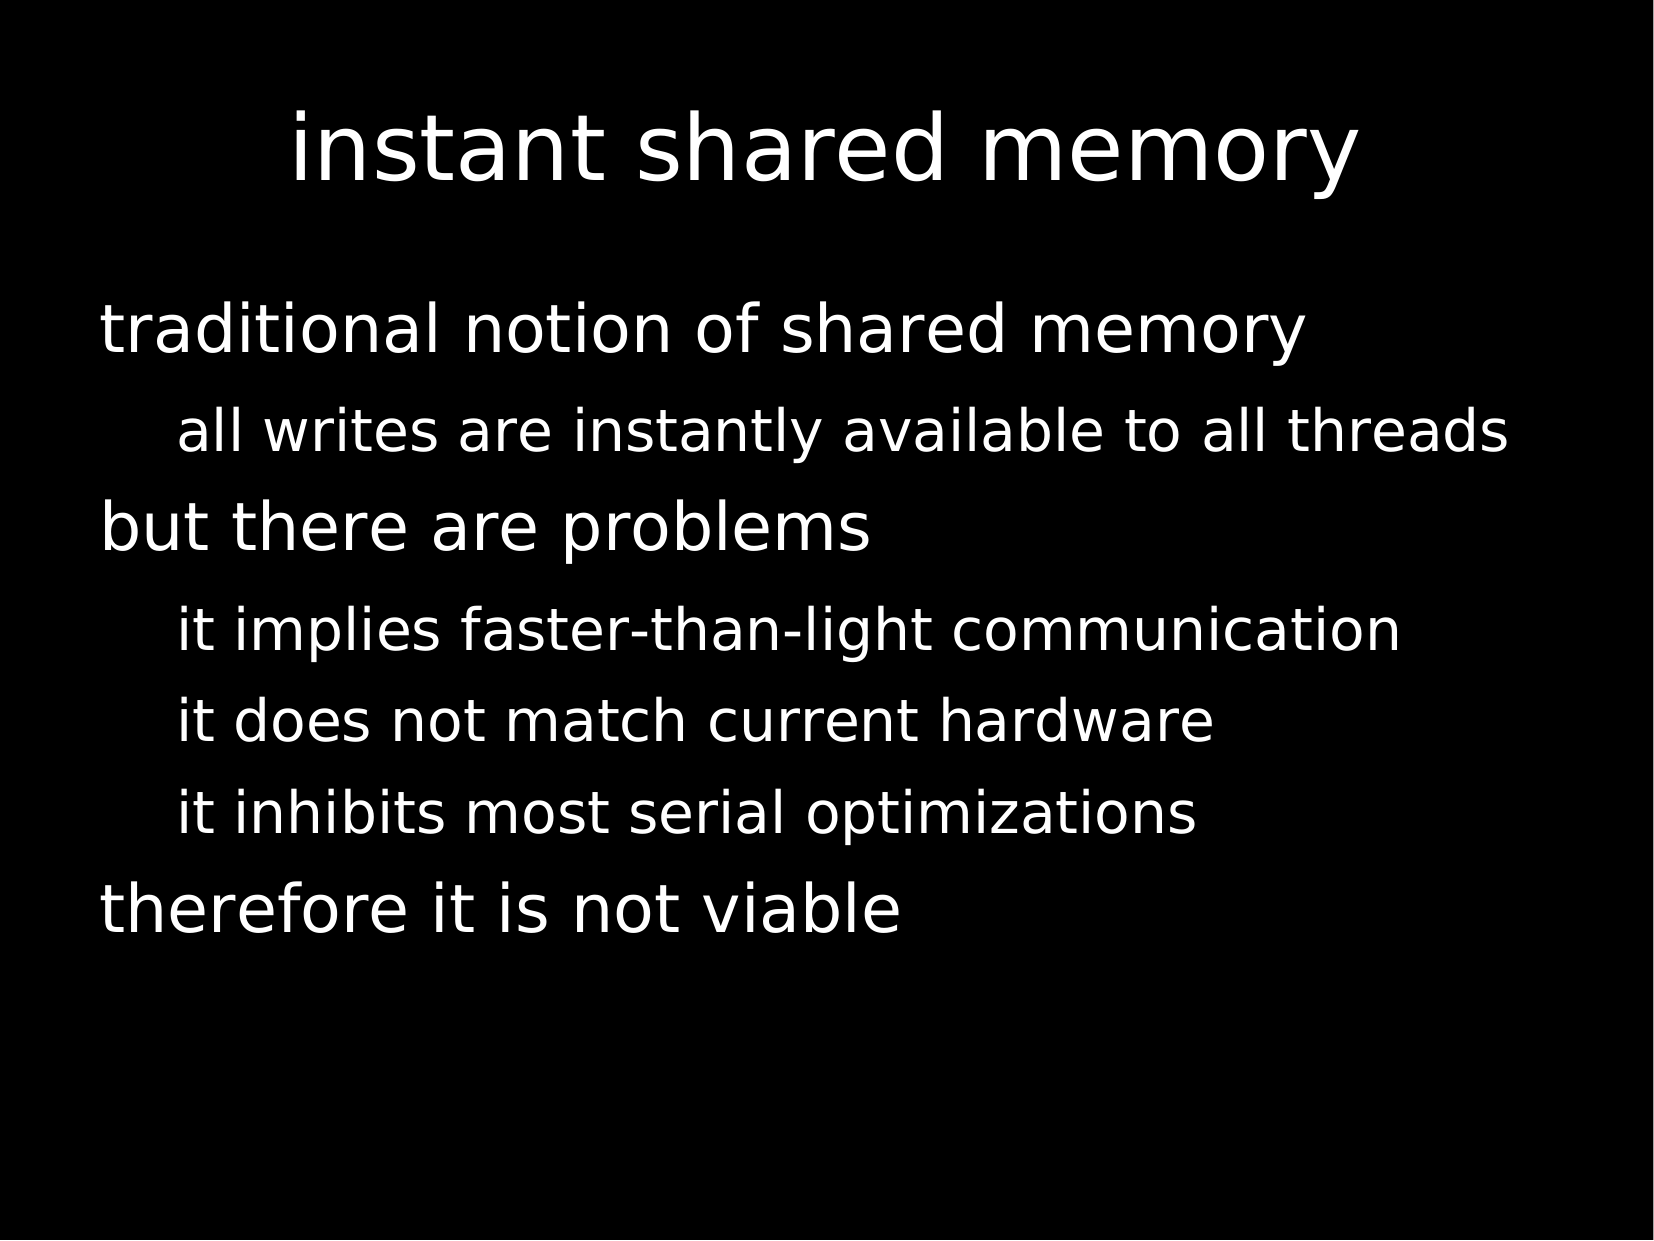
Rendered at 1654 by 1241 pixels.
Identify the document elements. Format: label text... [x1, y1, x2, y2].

title instant shared memory [82, 46, 1570, 259]
list traditional notion of shared memory all writes are instantly available to all threads but there are problems it implies faster-than-light communication it does not match current hardware it inhibits most serial optimizations therefore it is not viable [82, 290, 1570, 1109]
